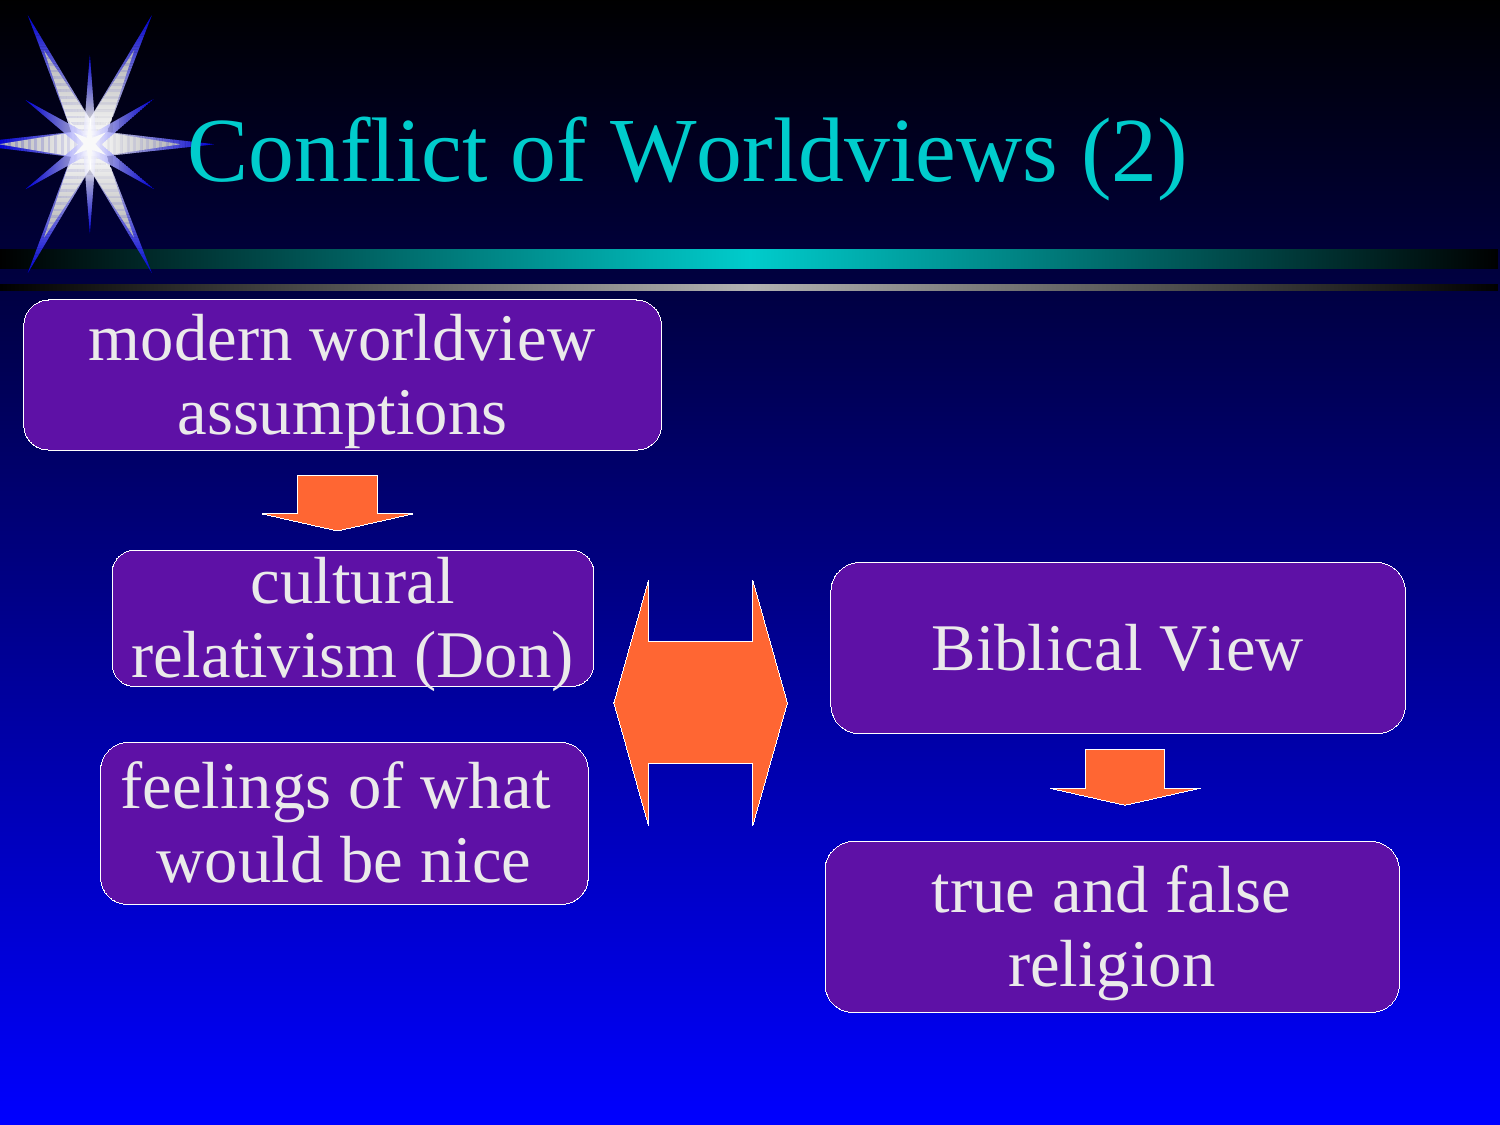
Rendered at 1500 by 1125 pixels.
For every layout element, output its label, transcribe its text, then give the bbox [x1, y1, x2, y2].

text_box [1050, 749, 1201, 806]
text_box modern worldview assumptions [23, 299, 662, 451]
text_box [613, 580, 788, 826]
title Conflict of Worldviews (2) [187, 63, 1463, 237]
text_box feelings of what would be nice [100, 742, 589, 905]
text_box [262, 475, 413, 531]
text_box true and false religion [825, 841, 1400, 1013]
text_box cultural relativism (Don) [112, 550, 594, 687]
text_box Biblical View [830, 562, 1406, 734]
